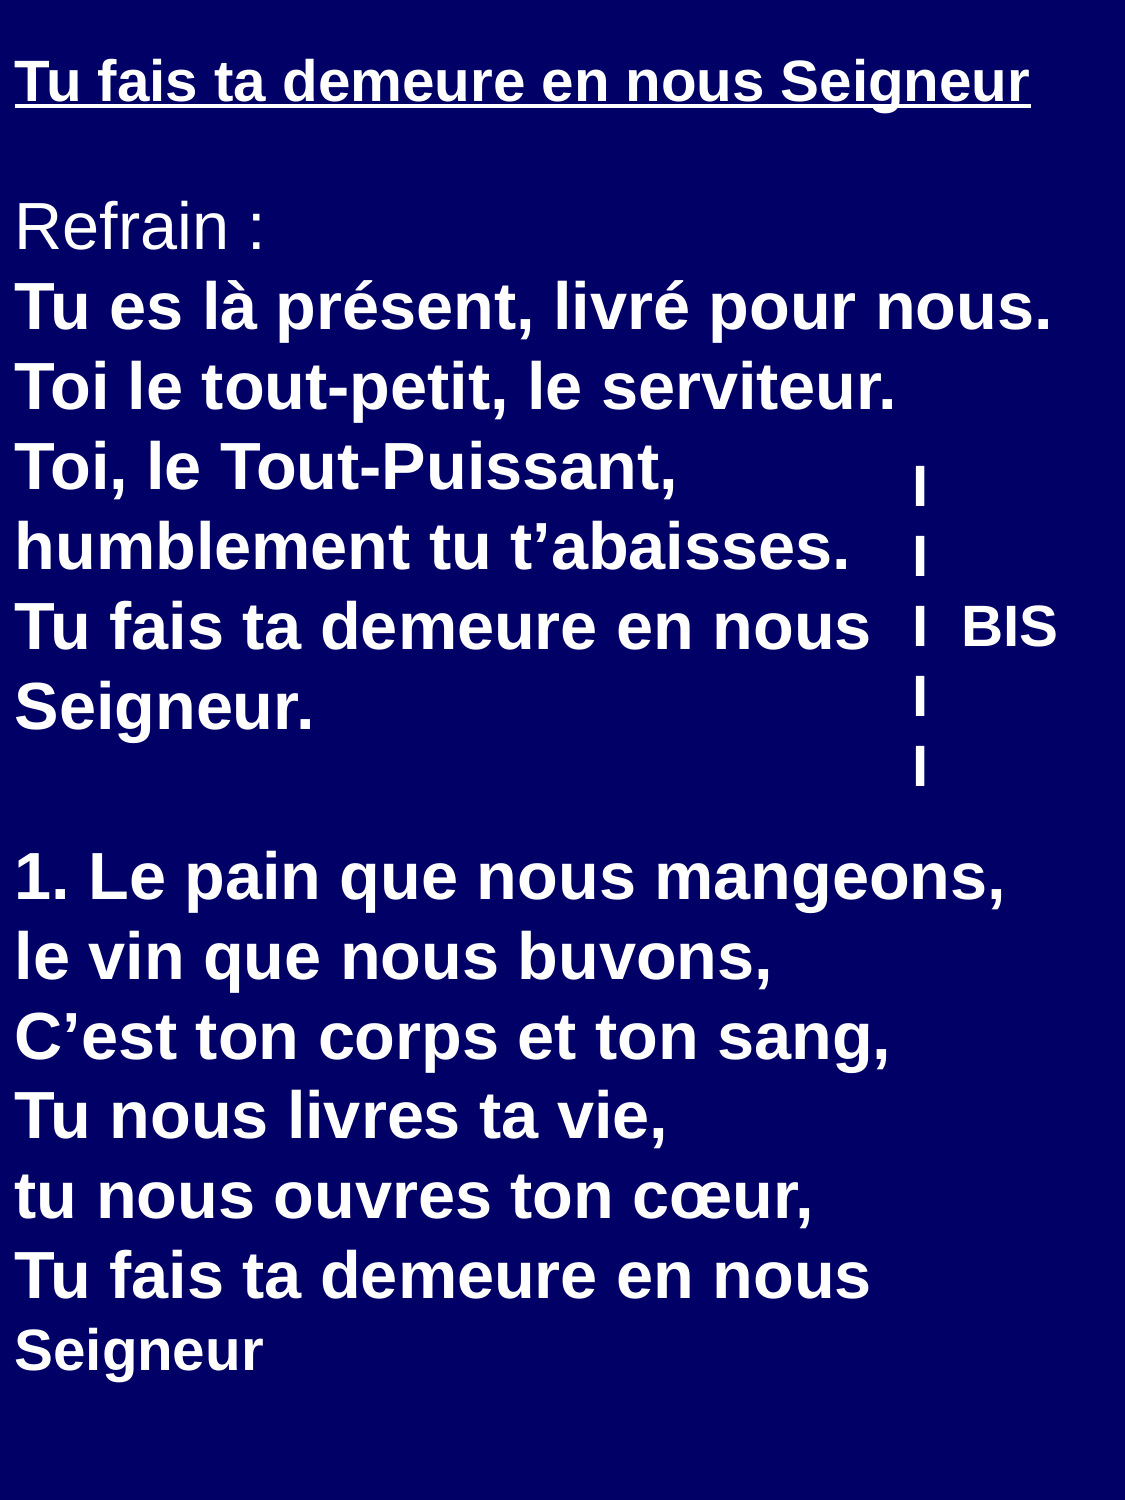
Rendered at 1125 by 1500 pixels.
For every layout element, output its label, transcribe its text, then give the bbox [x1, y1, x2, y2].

text_box I I I BIS I I [897, 441, 1102, 780]
text_box Tu fais ta demeure en nous Seigneur Refrain : Tu es là présent, livré pour nous. Toi le tout-petit, le serviteur. Toi, le Tout-Puissant, humblement tu t’abaisses. Tu fais ta demeure en nous Seigneur. 1. Le pain que nous mangeons, le vin que nous buvons, C’est ton corps et ton sang, Tu nous livres ta vie, tu nous ouvres ton cœur, Tu fais ta demeure en nous Seigneur [0, 35, 1116, 1484]
